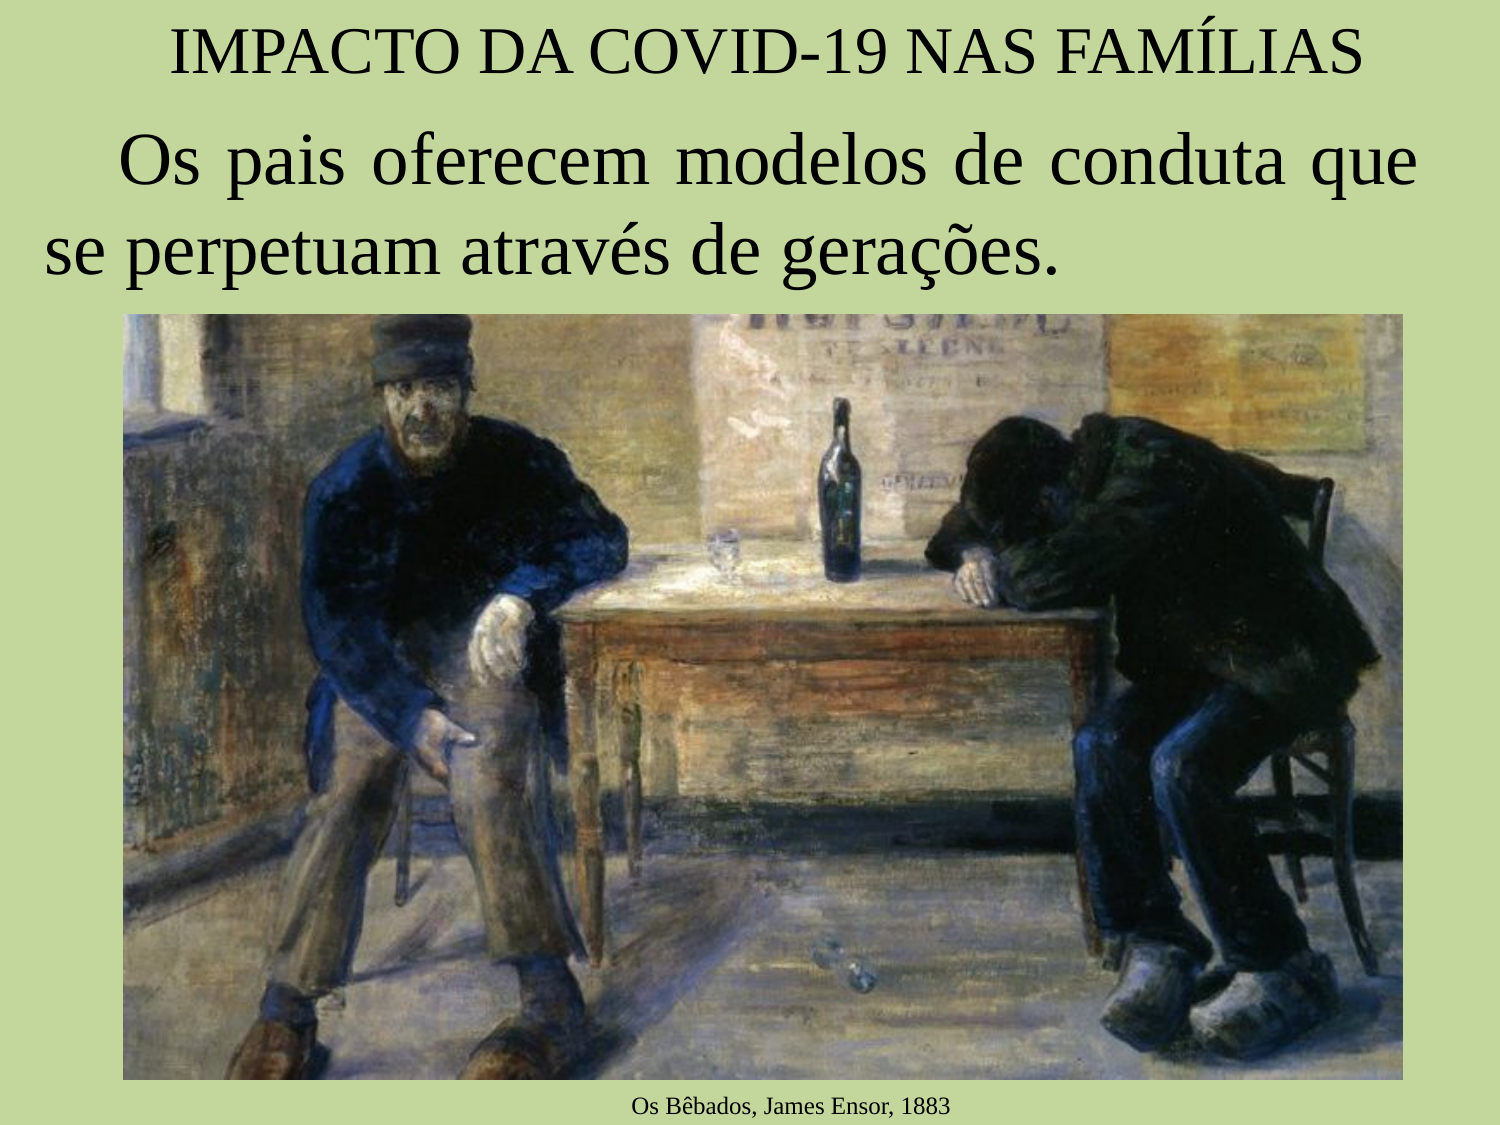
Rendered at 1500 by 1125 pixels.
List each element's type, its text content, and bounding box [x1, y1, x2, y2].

picture [123, 314, 1403, 1080]
text_box Os pais oferecem modelos de conduta que se perpetuam através de gerações. [29, 101, 1436, 297]
text_box IMPACTO DA COVID-19 NAS FAMÍLIAS [76, 0, 1459, 95]
text_box Os Bêbados, James Ensor, 1883 [371, 1082, 1211, 1125]
